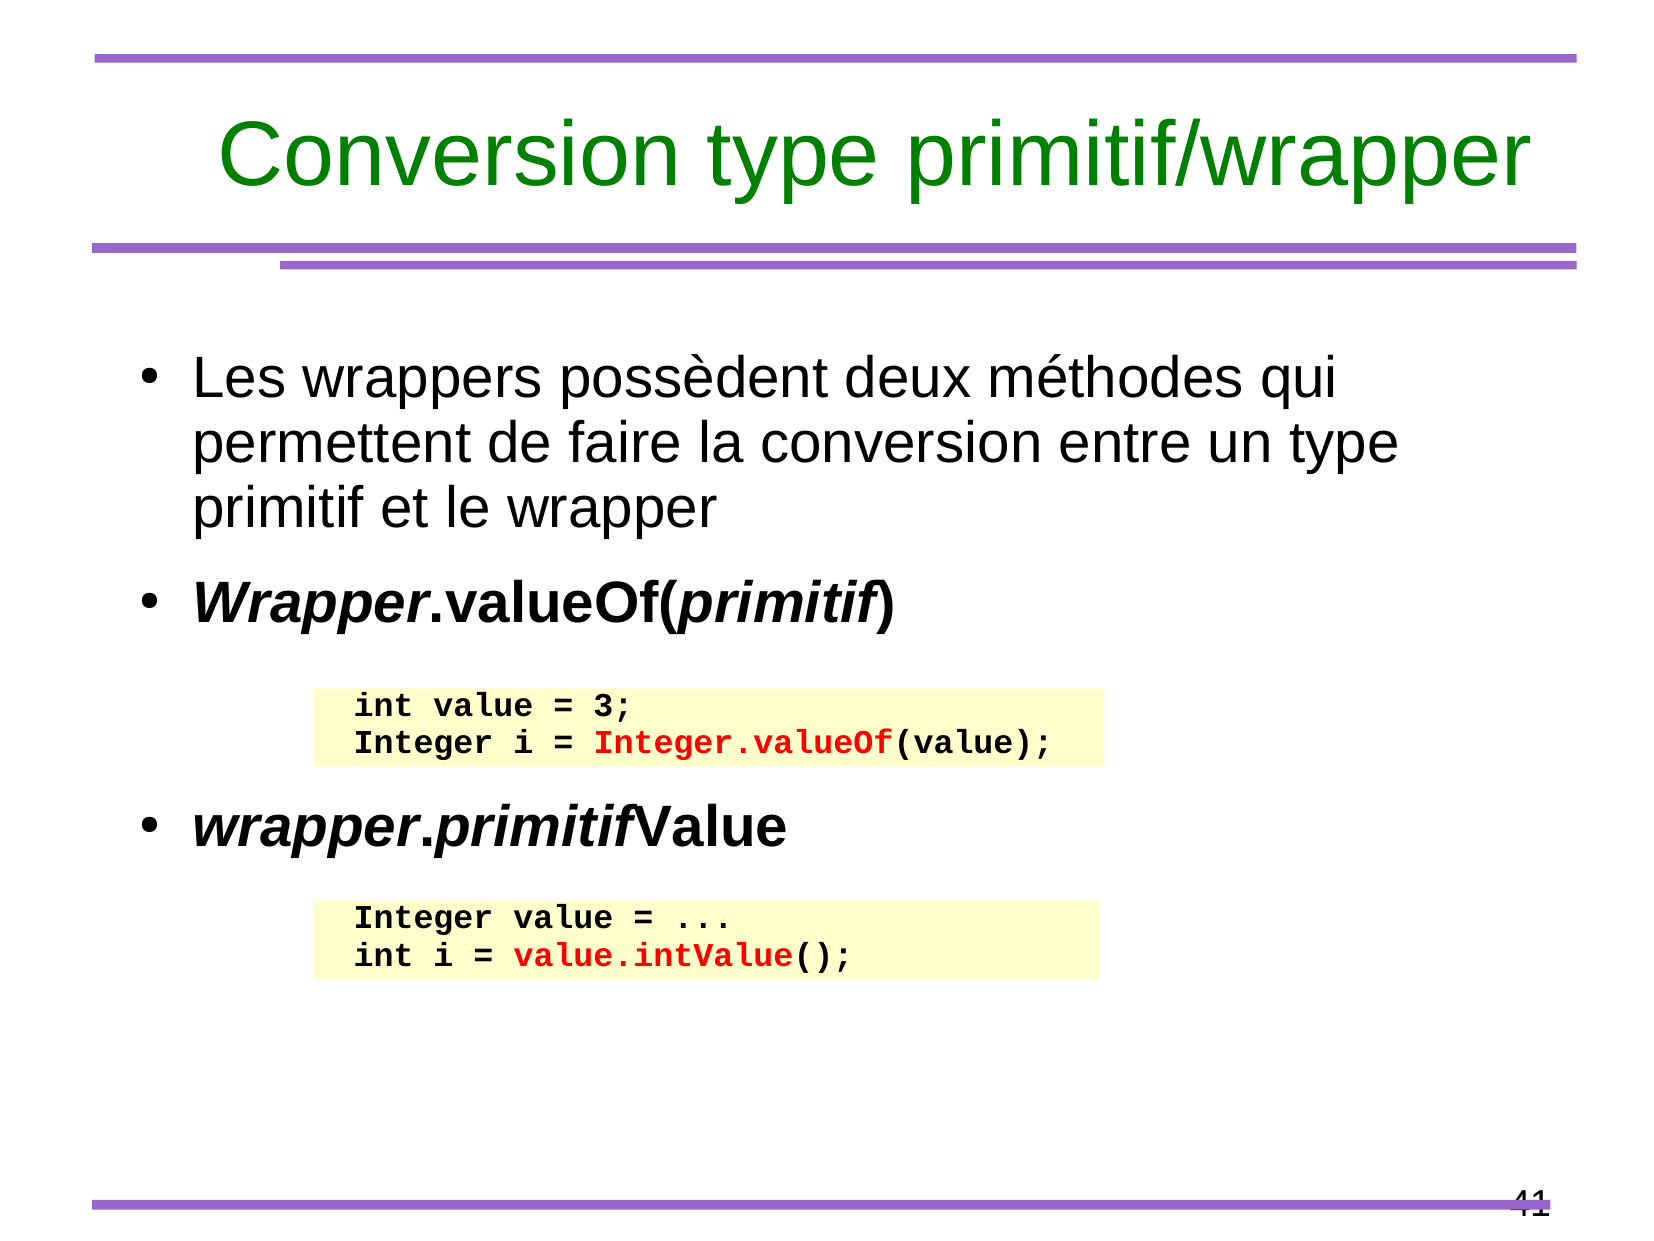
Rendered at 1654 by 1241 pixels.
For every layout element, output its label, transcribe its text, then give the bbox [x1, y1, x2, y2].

title Conversion type primitif/wrapper [121, 49, 1534, 257]
text_box Integer value = ... int i = value.intValue(); [313, 900, 1099, 980]
list Les wrappers possèdent deux méthodes qui permettent de faire la conversion entre un type primitif et le wrapper Wrapper.valueOf(primitif) wrapper.primitifValue [121, 344, 1534, 1127]
text_box int value = 3; Integer i = Integer.valueOf(value); [313, 688, 1104, 767]
